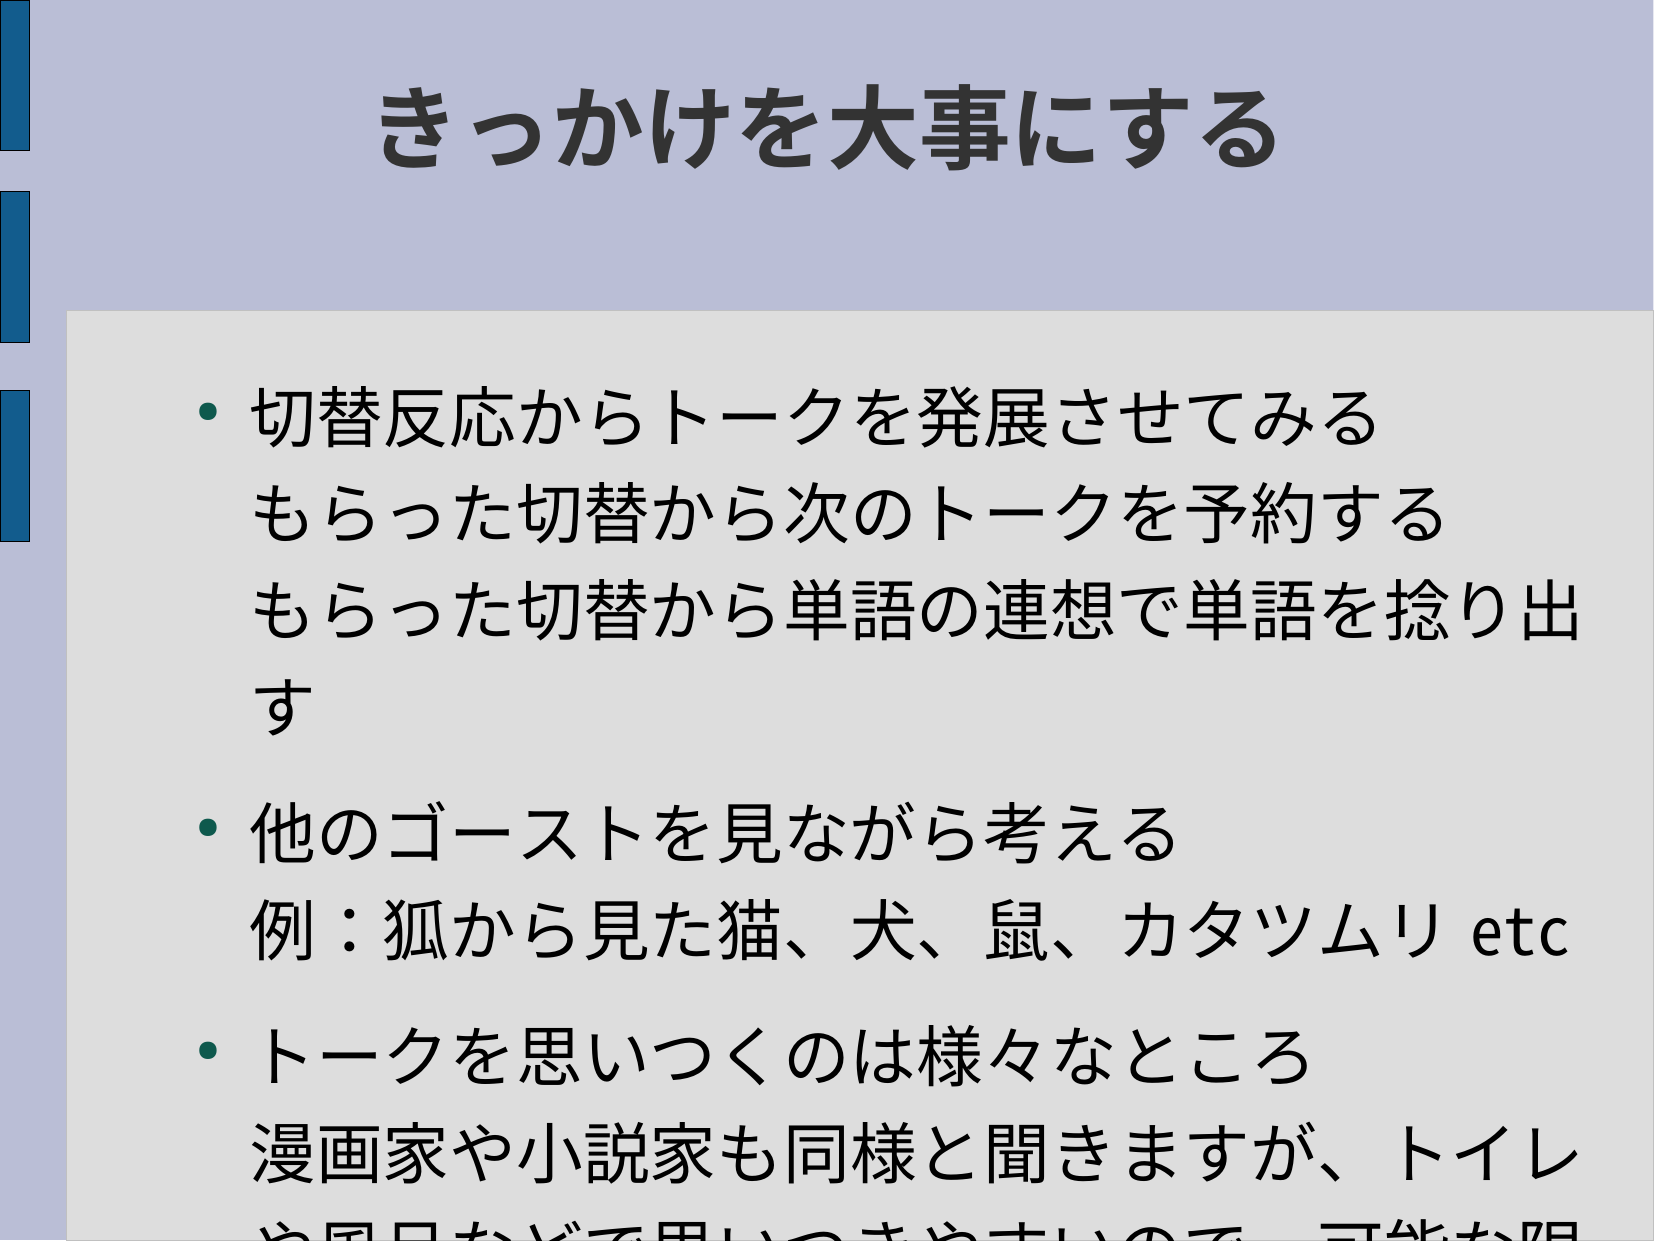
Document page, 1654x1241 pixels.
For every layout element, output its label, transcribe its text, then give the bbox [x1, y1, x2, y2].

list 切替反応からトークを発展させてみる もらった切替から次のトークを予約する もらった切替から単語の連想で単語を捻り出す 他のゴーストを見ながら考える 例：狐から見た猫、犬、鼠、カタツムリetc トークを思いつくのは様々なところ 漫画家や小説家も同様と聞きますが、トイレや風呂などで思いつきやすいので、可能な限りメモを手放さないように！ トイレや風呂なら出てすぐメモ！ [178, 364, 1625, 1159]
title きっかけを大事にする [121, 19, 1534, 227]
